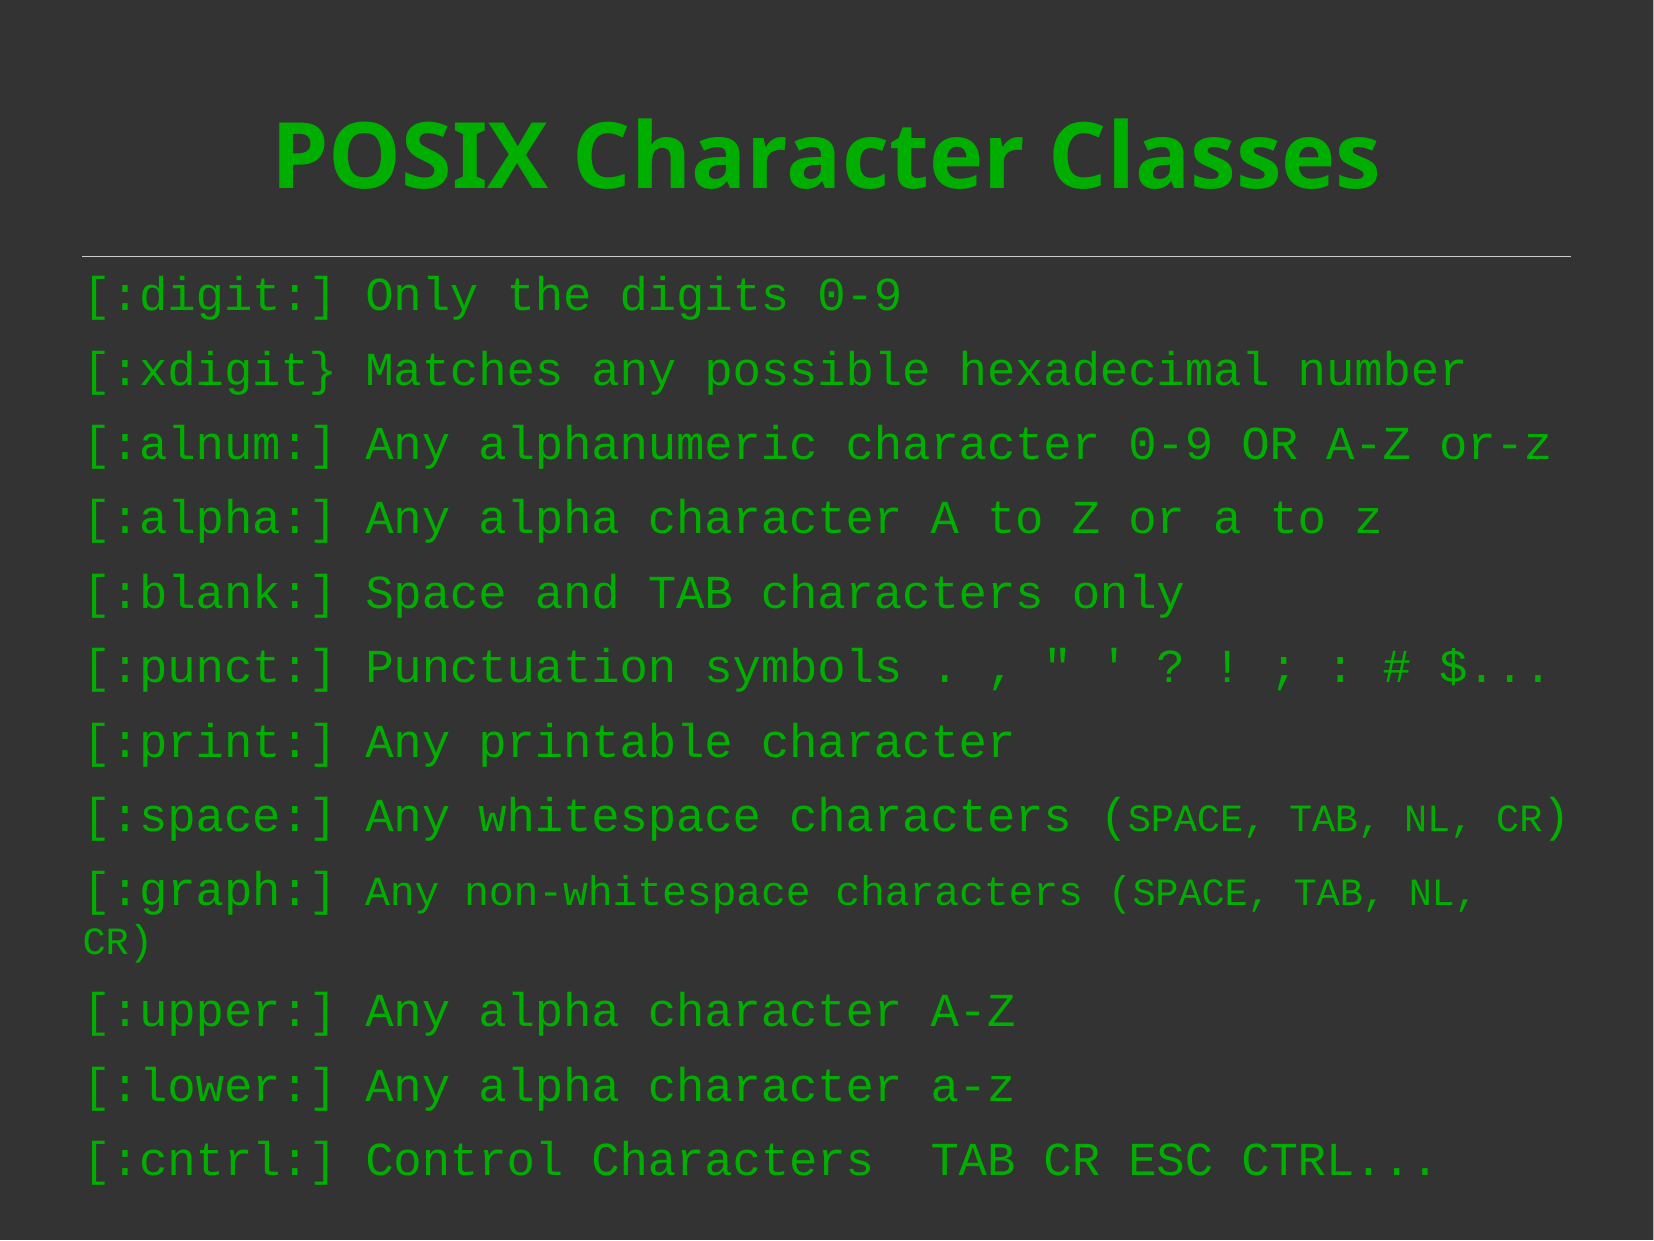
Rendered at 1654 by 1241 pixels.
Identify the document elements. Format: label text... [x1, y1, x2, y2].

list [:digit:] Only the digits 0-9 [:xdigit} Matches any possible hexadecimal number [:alnum:] Any alphanumeric character 0-9 OR A-Z or-z [:alpha:] Any alpha character A to Z or a to z [:blank:] Space and TAB characters only [:punct:] Punctuation symbols . , " ' ? ! ; : # $... [:print:] Any printable character [:space:] Any whitespace characters (SPACE, TAB, NL, CR) [:graph:] Any non-whitespace characters (SPACE, TAB, NL, CR) [:upper:] Any alpha character A-Z [:lower:] Any alpha character a-z [:cntrl:] Control Characters TAB CR ESC CTRL... [82, 271, 1571, 1193]
title POSIX Character Classes [82, 49, 1571, 257]
